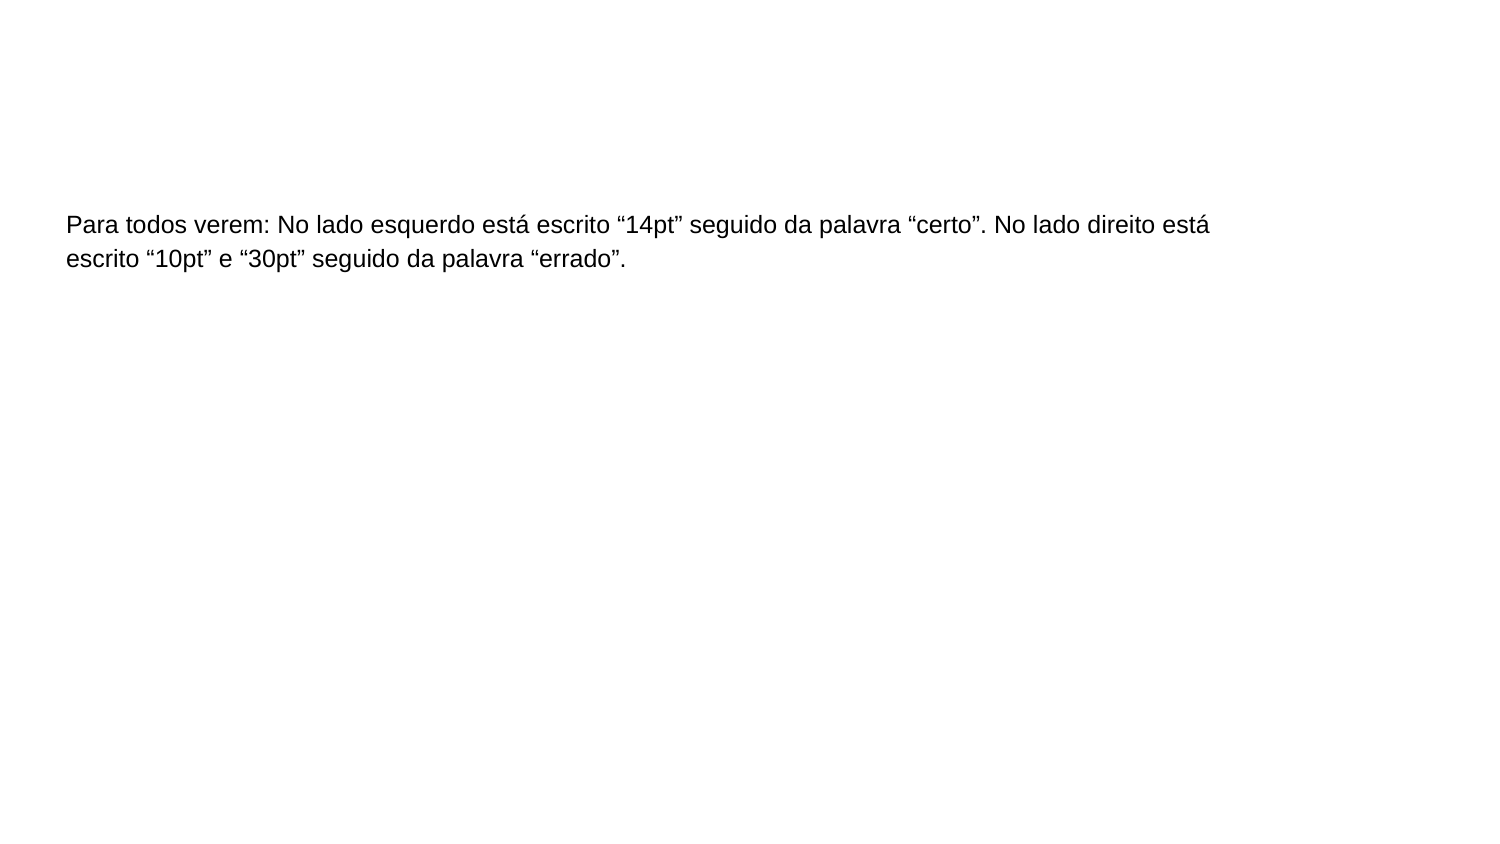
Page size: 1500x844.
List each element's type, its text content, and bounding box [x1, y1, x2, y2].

list Para todos verem: No lado esquerdo está escrito “14pt” seguido da palavra “certo”. No lado direito está escrito “10pt” e “30pt” seguido da palavra “errado”. [51, 189, 1251, 296]
